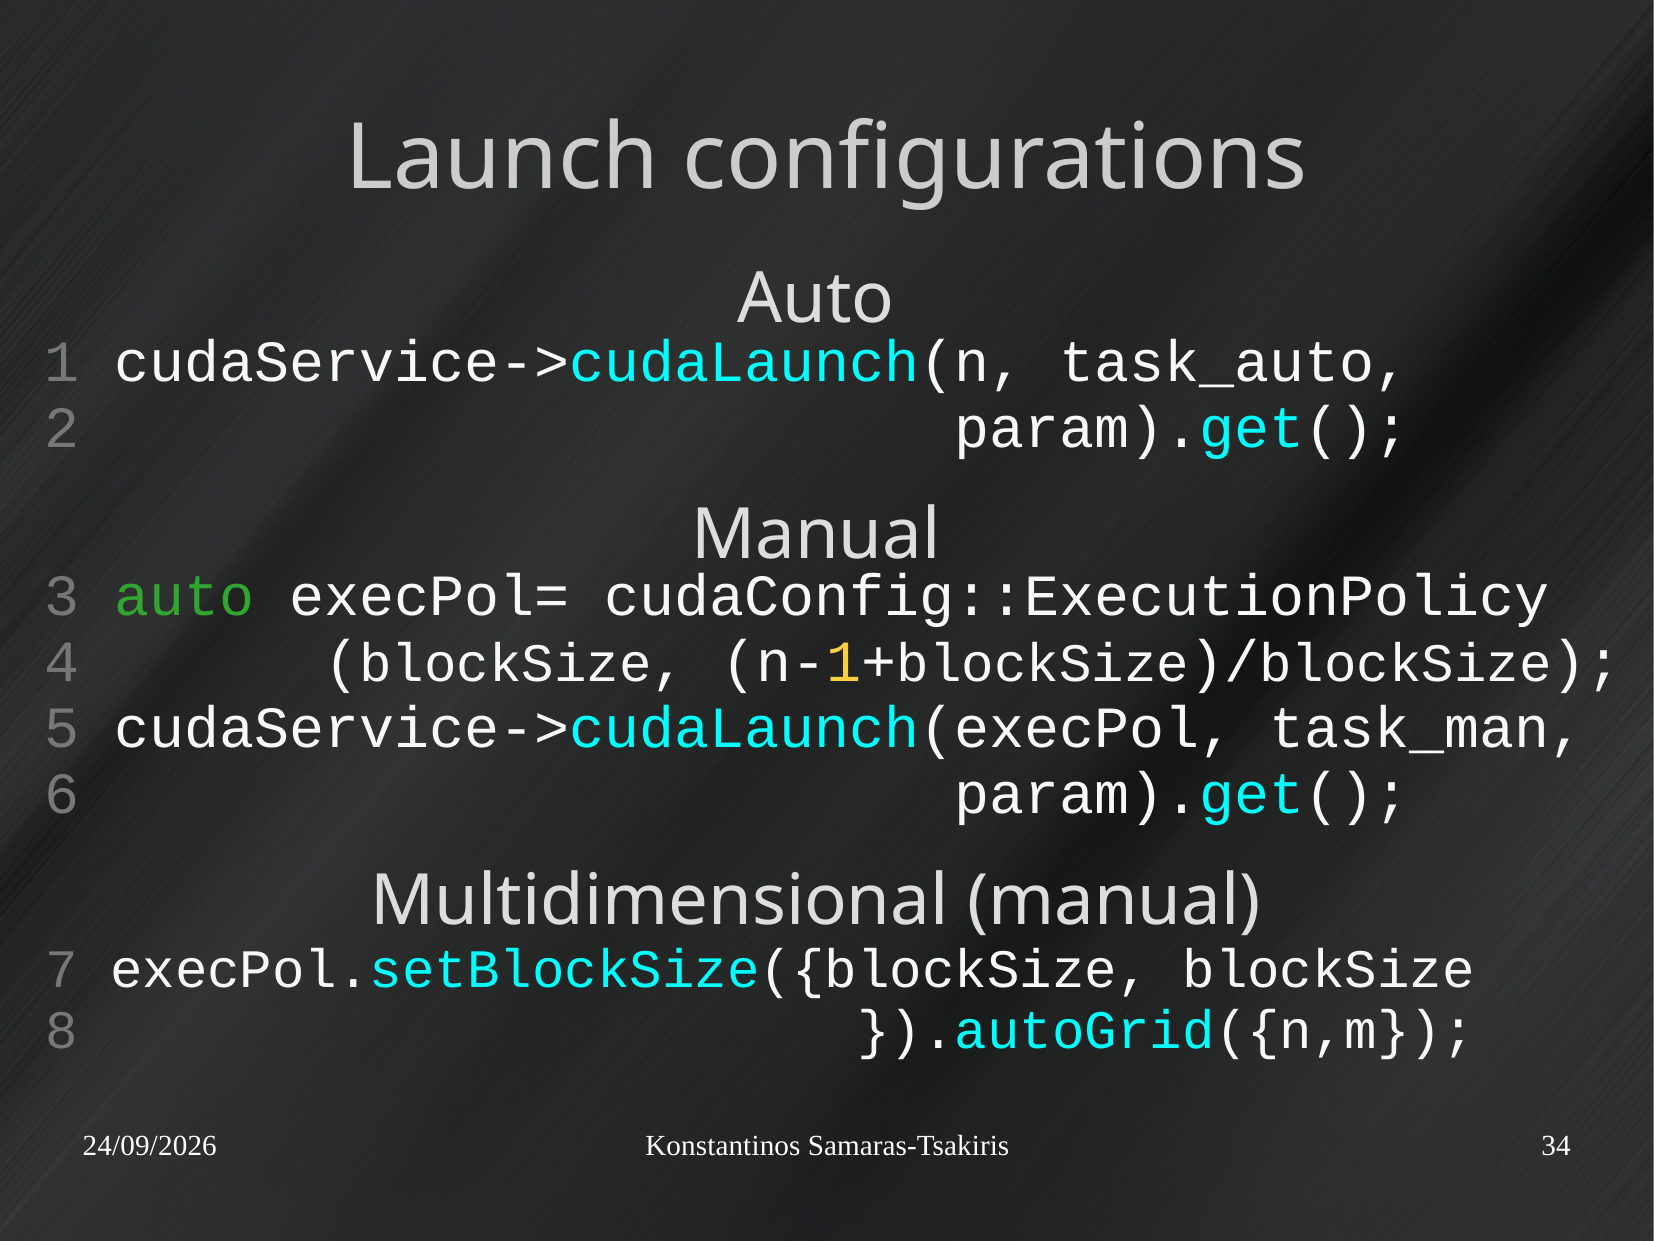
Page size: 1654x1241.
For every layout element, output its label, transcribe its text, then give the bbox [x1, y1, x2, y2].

text_box 7 execPol.setBlockSize({blockSize, blockSize 8 }).autoGrid({n,m}); [30, 934, 1646, 1096]
picture [0, 0, 1654, 1241]
text_box 3 auto execPol= cudaConfig::ExecutionPolicy 4 (blockSize, (n-1+blockSize)/blockSize); 5 cudaService->cudaLaunch(execPol, task_man, 6 param).get(); [29, 559, 1654, 839]
list Multidimensional (manual) [71, 837, 1561, 958]
text_box 1 cudaService->cudaLaunch(n, task_auto, 2 param).get(); [29, 325, 1620, 491]
list Auto [71, 235, 1561, 355]
title Launch configurations [82, 49, 1571, 257]
list Manual [71, 471, 1561, 591]
